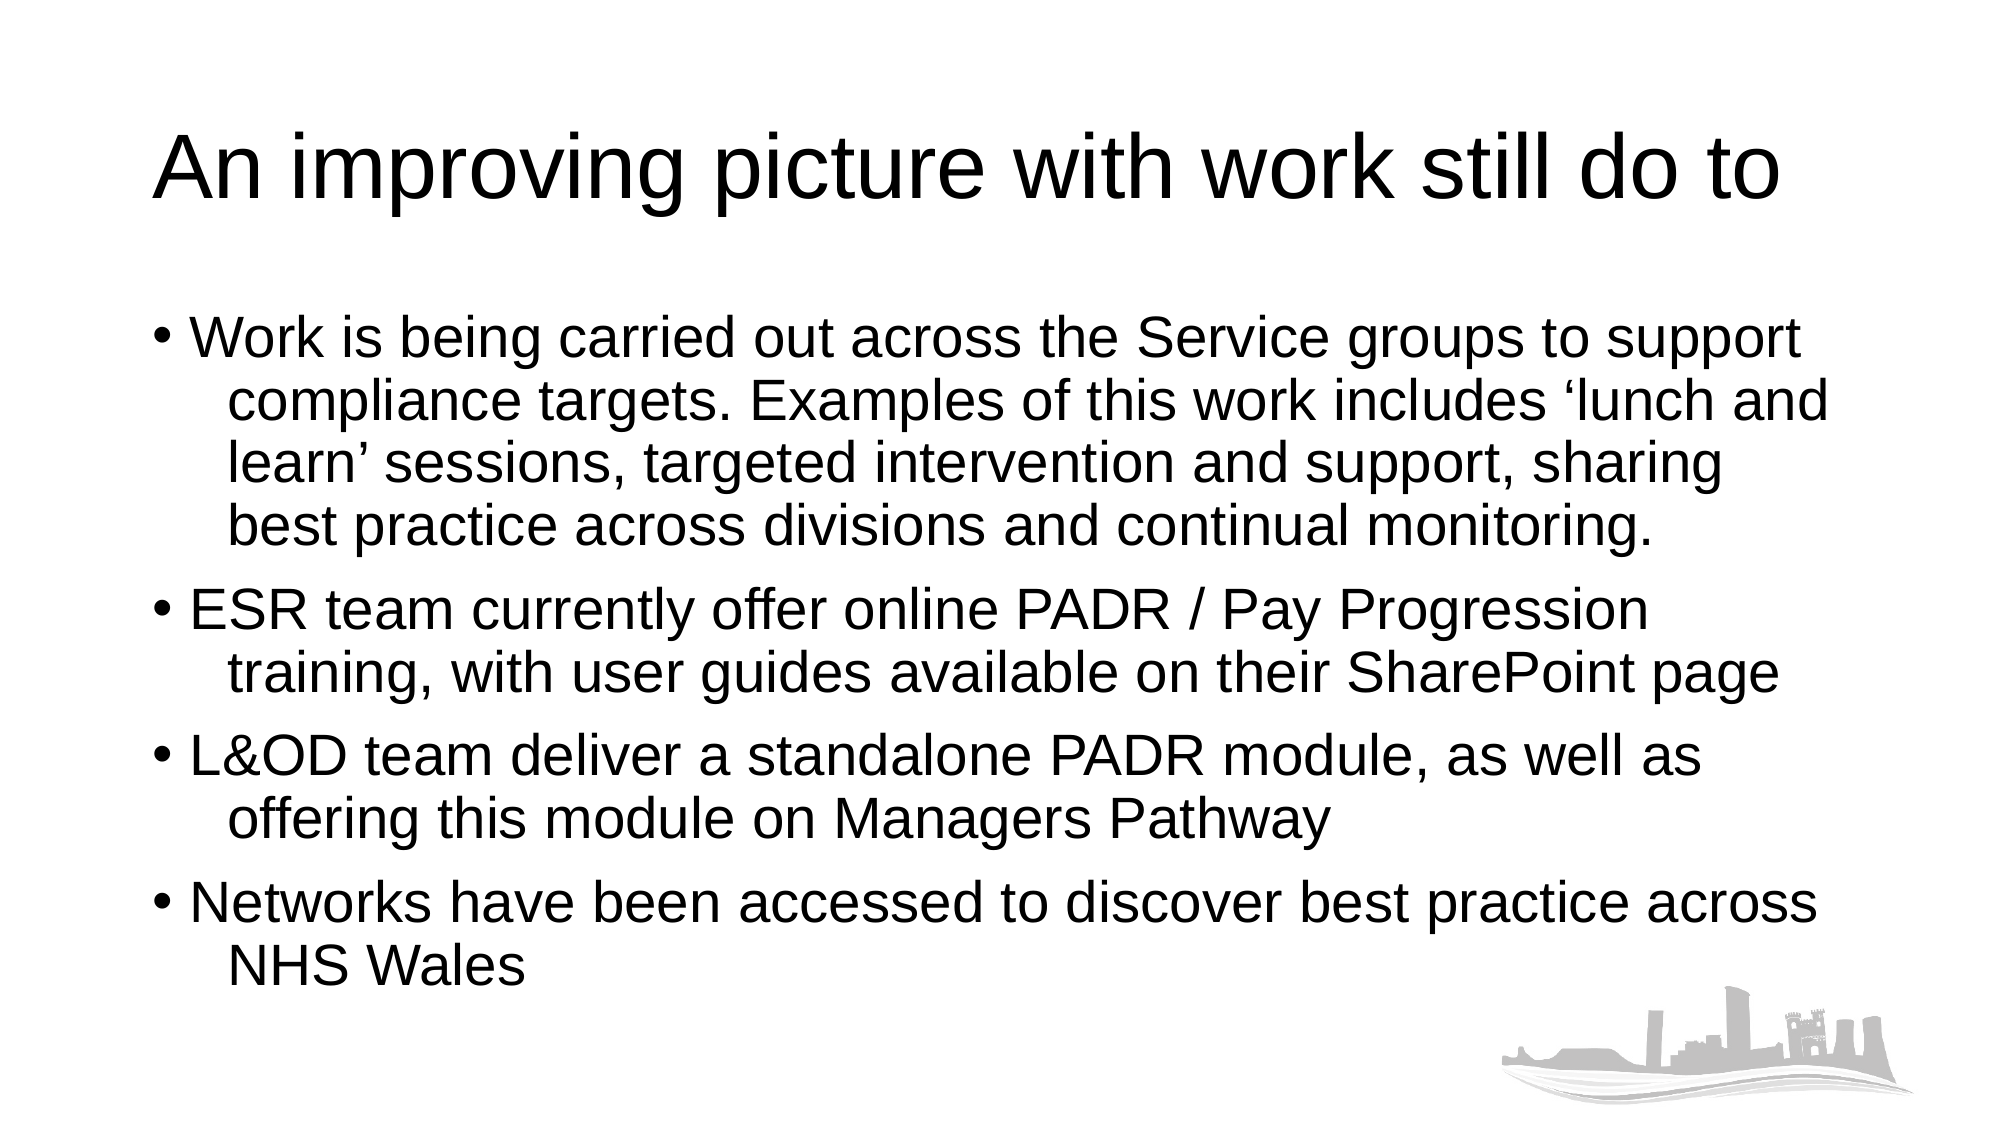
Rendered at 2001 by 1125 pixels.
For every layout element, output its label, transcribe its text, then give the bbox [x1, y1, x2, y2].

title An improving picture with work still do to [137, 59, 1863, 278]
list Work is being carried out across the Service groups to support compliance targets. Examples of this work includes ‘lunch and learn’ sessions, targeted intervention and support, sharing best practice across divisions and continual monitoring. ESR team currently offer online PADR / Pay Progression training, with user guides available on their SharePoint page L&OD team deliver a standalone PADR module, as well as offering this module on Managers Pathway Networks have been accessed to discover best practice across NHS Wales [137, 299, 1863, 1014]
